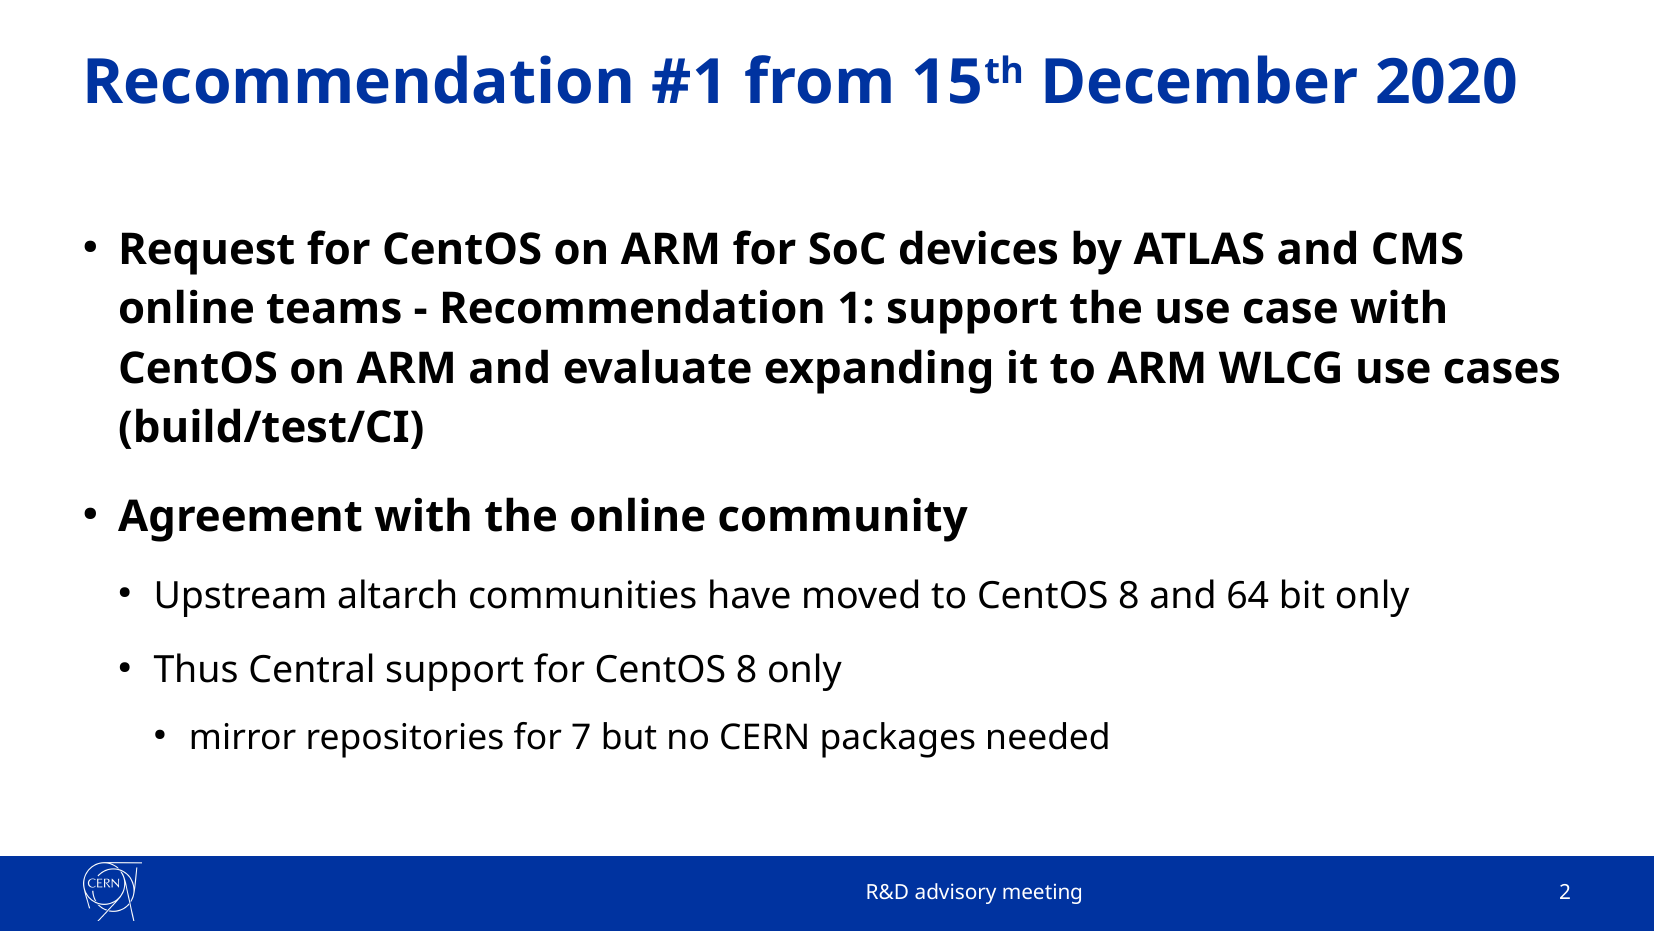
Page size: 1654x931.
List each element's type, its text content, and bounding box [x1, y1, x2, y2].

title Recommendation #1 from 15th December 2020 [82, 37, 1571, 193]
list Request for CentOS on ARM for SoC devices by ATLAS and CMS online teams - Recommendation 1: support the use case with CentOS on ARM and evaluate expanding it to ARM WLCG use cases (build/test/CI) Agreement with the online community Upstream altarch communities have moved to CentOS 8 and 64 bit only Thus Central support for CentOS 8 only mirror repositories for 7 but no CERN packages needed [82, 217, 1571, 827]
picture [83, 862, 142, 921]
